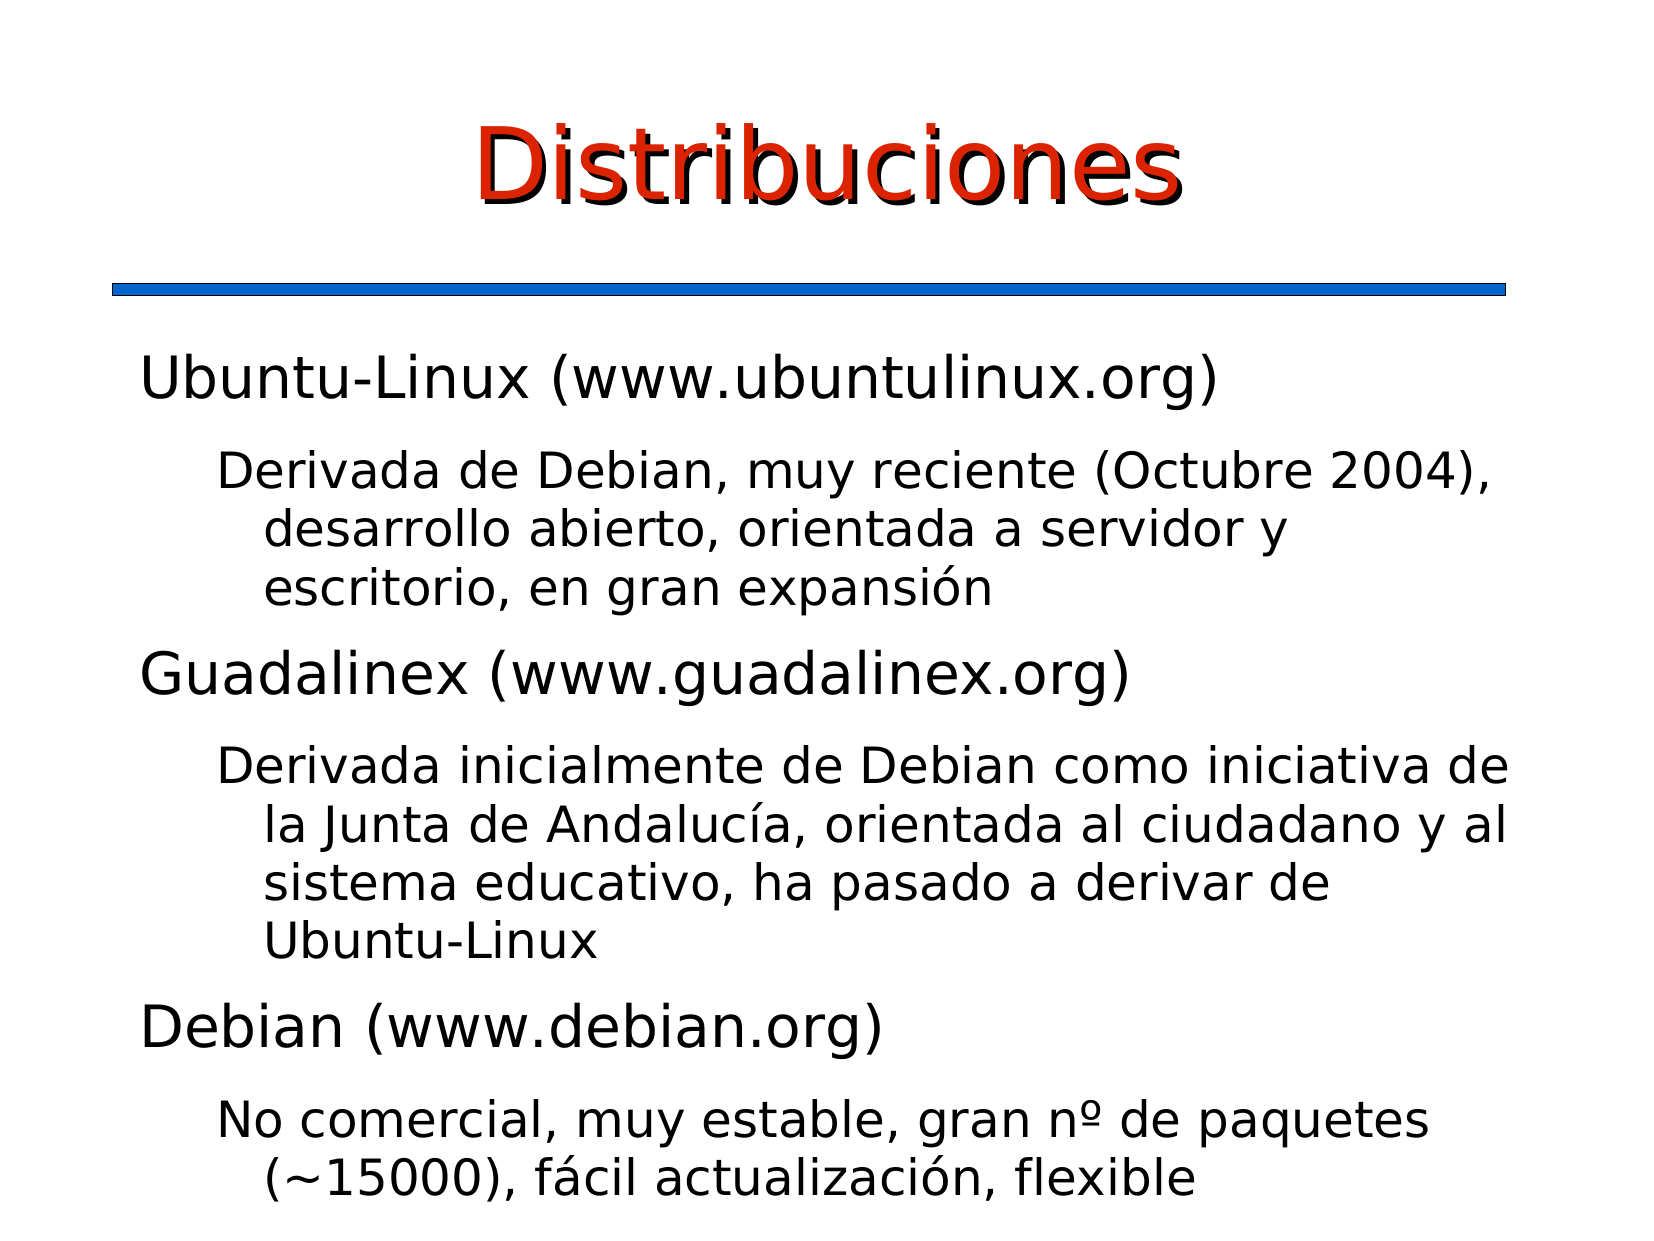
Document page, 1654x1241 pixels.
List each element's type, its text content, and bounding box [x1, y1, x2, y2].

list Ubuntu-Linux (www.ubuntulinux.org) Derivada de Debian, muy reciente (Octubre 2004), desarrollo abierto, orientada a servidor y escritorio, en gran expansión Guadalinex (www.guadalinex.org) Derivada inicialmente de Debian como iniciativa de la Junta de Andalucía, orientada al ciudadano y al sistema educativo, ha pasado a derivar de Ubuntu-Linux Debian (www.debian.org) No comercial, muy estable, gran nº de paquetes (~15000), fácil actualización, flexible [121, 344, 1534, 1208]
title Distribuciones [121, 61, 1534, 269]
